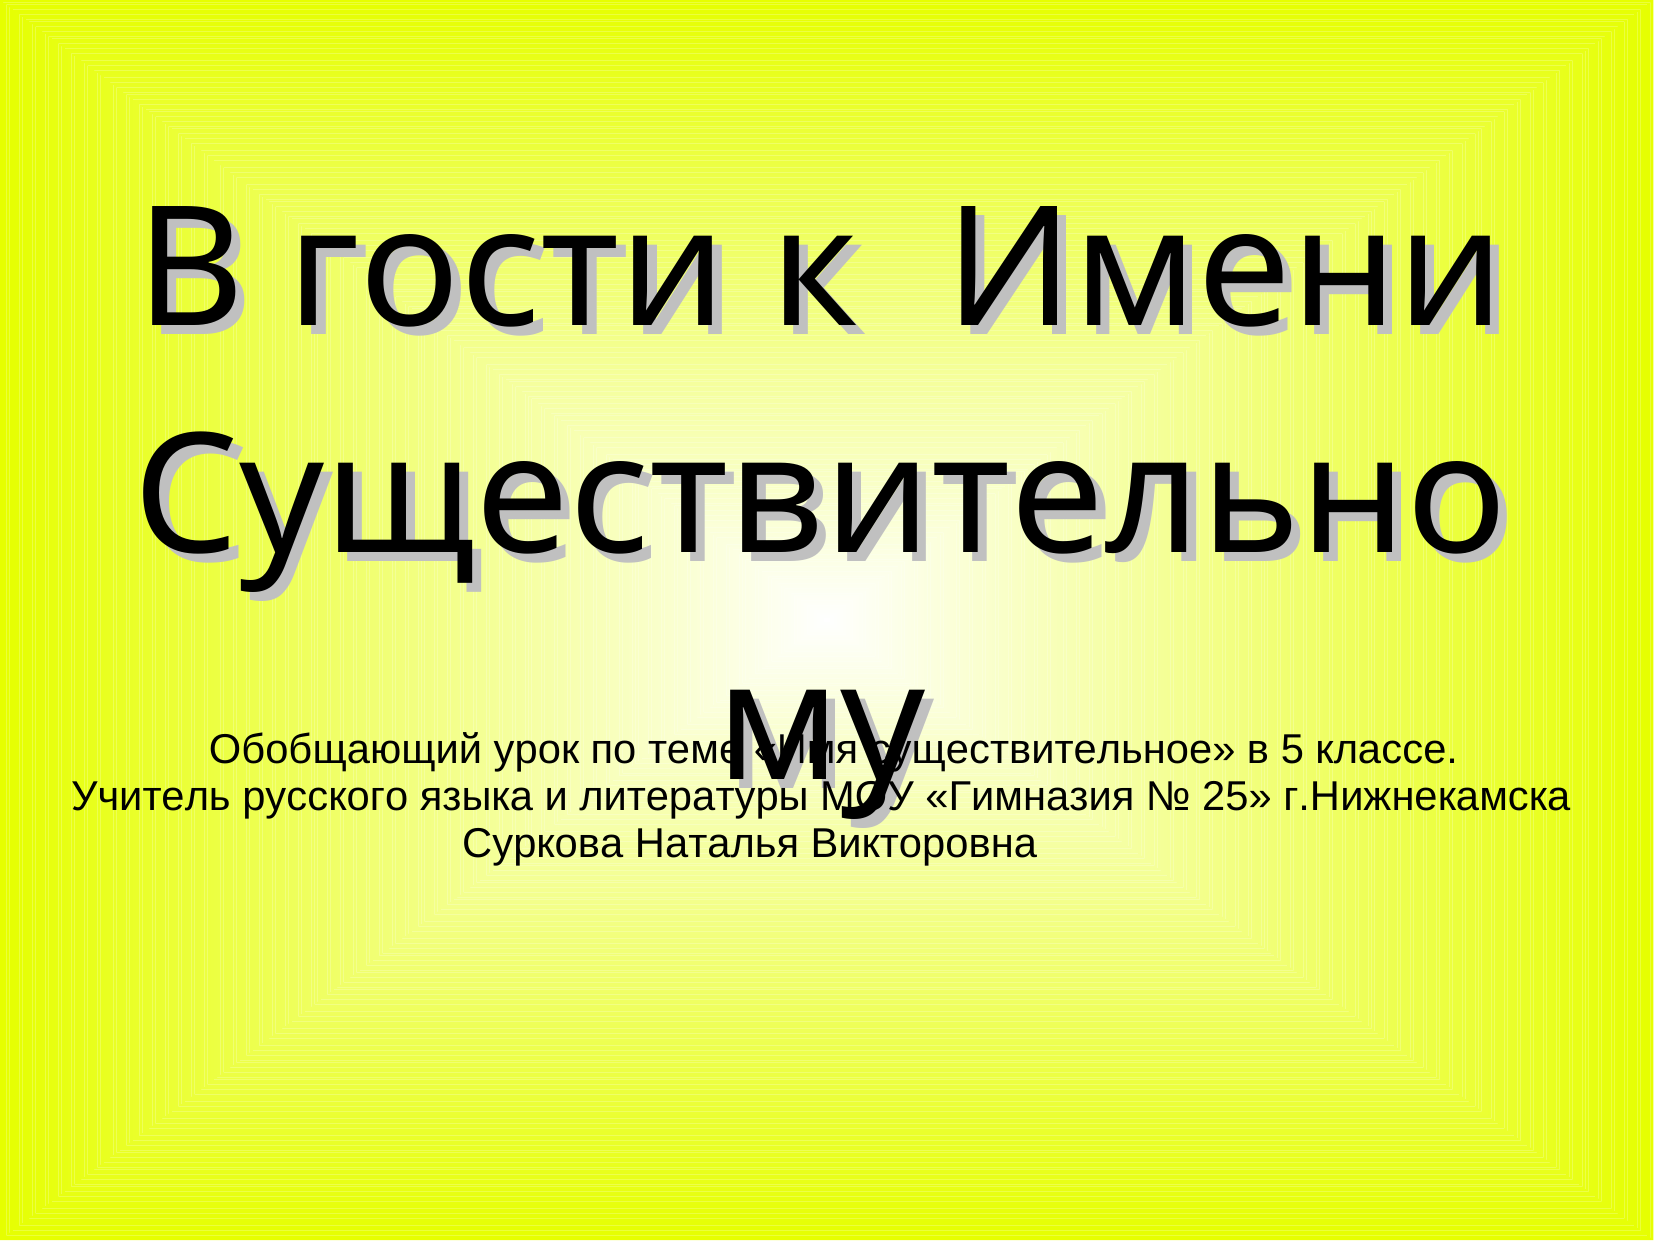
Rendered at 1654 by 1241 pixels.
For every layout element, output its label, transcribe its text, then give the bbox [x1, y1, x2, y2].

title В гости к Имени Существительному [76, 305, 1565, 670]
text_box Обобщающий урок по теме «Имя существительное» в 5 классе. Учитель русского языка и литературы МОУ «Гимназия № 25» г.Нижнекамска Суркова Наталья Викторовна [56, 718, 1625, 875]
